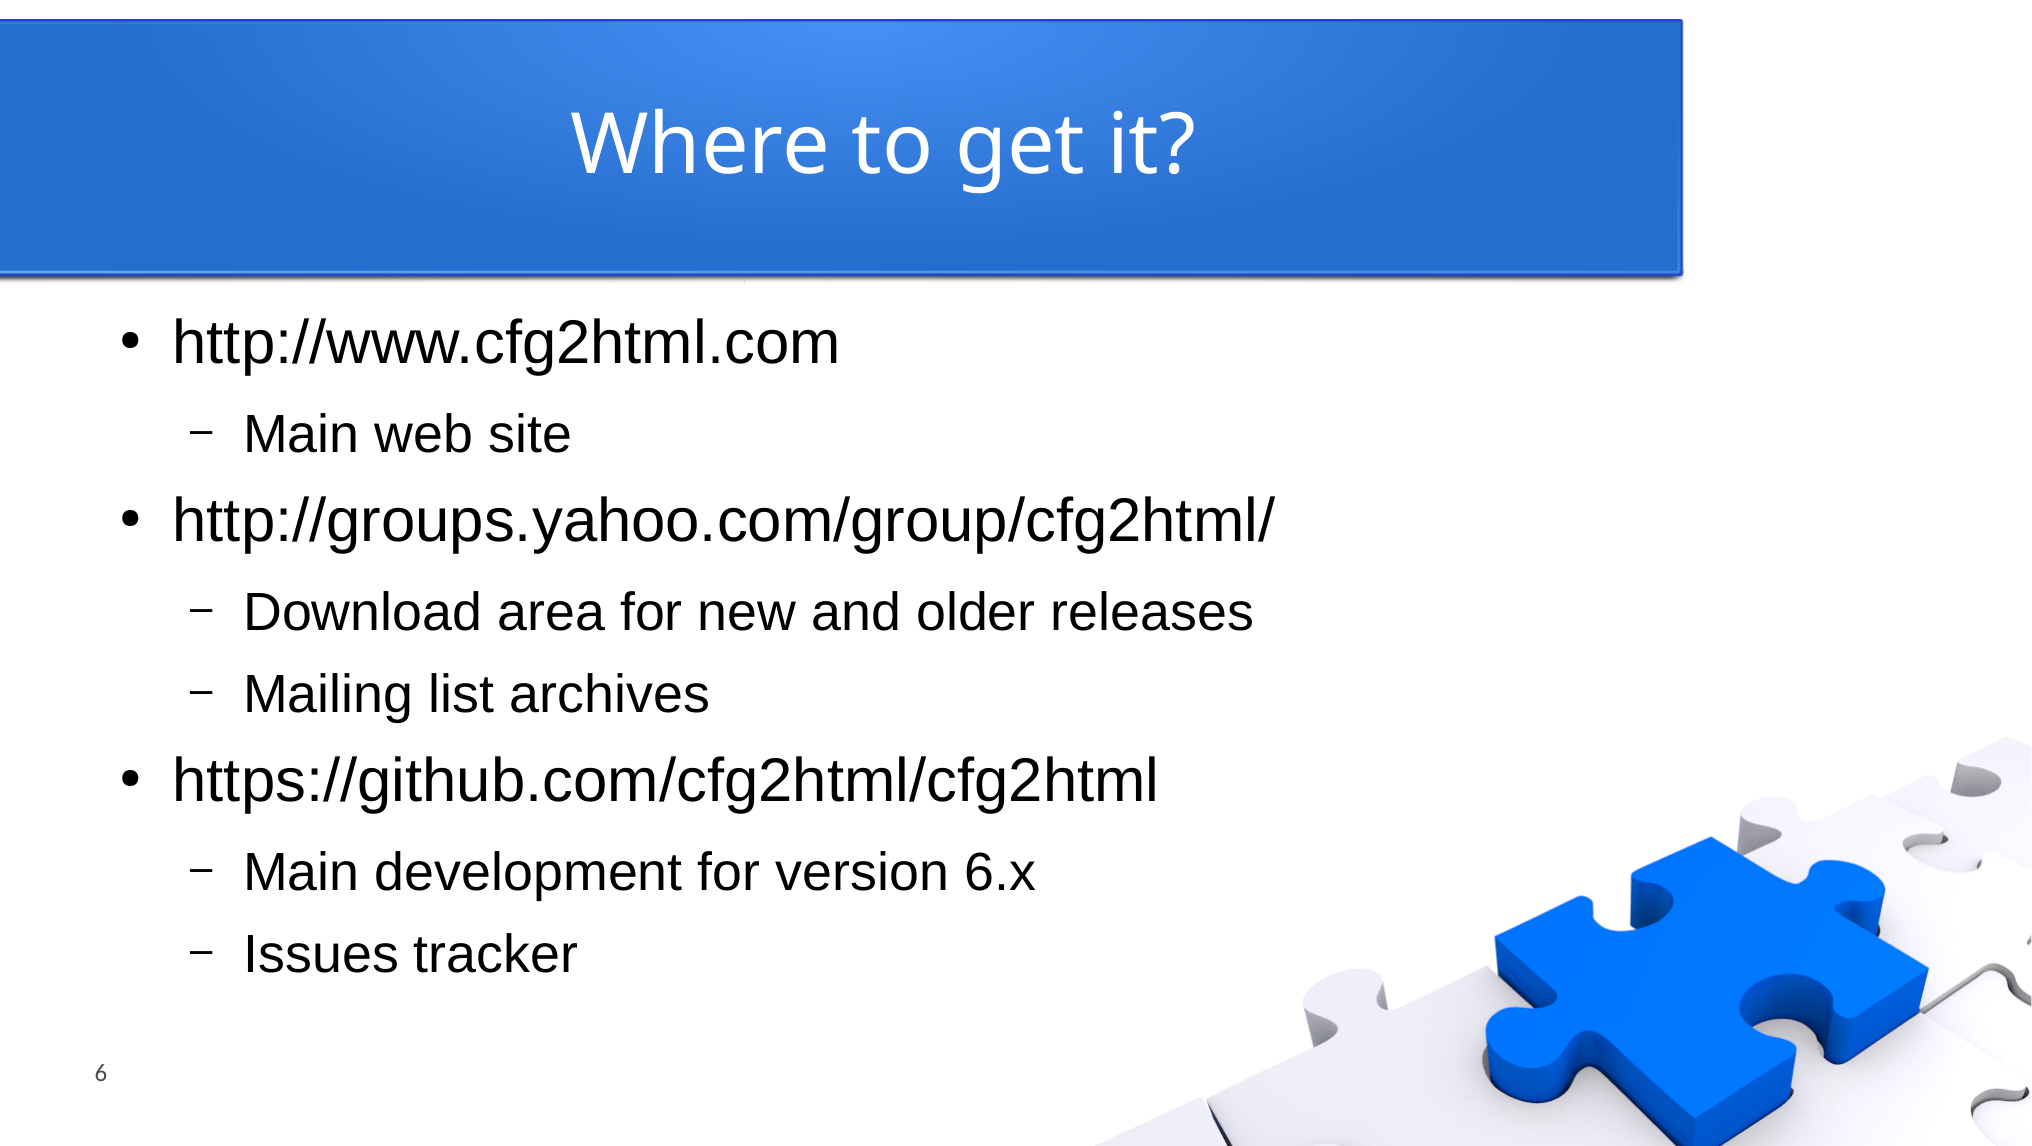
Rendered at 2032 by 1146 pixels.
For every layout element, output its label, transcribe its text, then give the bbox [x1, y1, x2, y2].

list http://www.cfg2html.com Main web site http://groups.yahoo.com/group/cfg2html/ Download area for new and older releases Mailing list archives https://github.com/cfg2html/cfg2html Main development for version 6.x Issues tracker [101, 307, 1619, 1028]
picture [0, 19, 1689, 284]
title Where to get it? [101, 45, 1666, 237]
picture [1071, 605, 2032, 1146]
